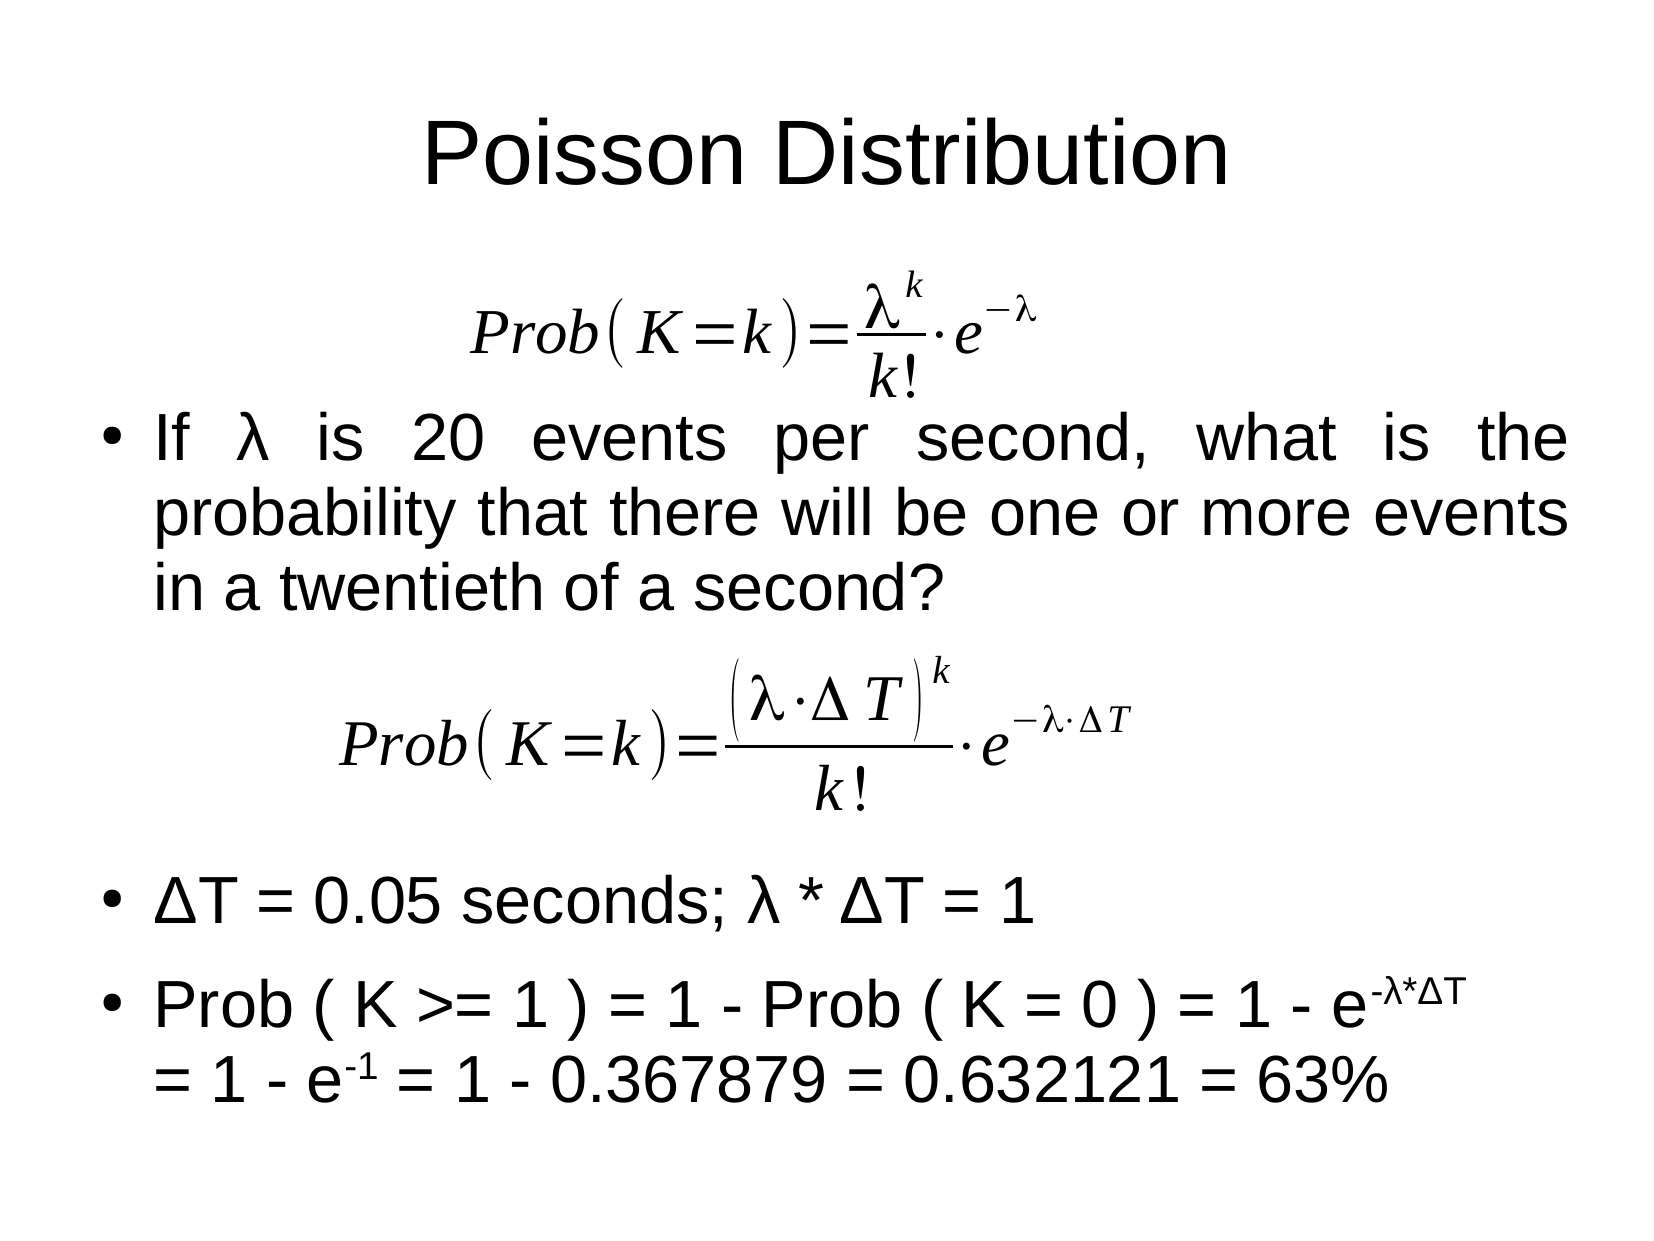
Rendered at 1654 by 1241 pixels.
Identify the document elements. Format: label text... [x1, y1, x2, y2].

title Poisson Distribution [82, 49, 1571, 257]
chart [319, 646, 1146, 826]
chart [450, 261, 1051, 413]
list If λ is 20 events per second, what is the probability that there will be one or more events in a twentieth of a second? ΔT = 0.05 seconds; λ * ΔT = 1 Prob ( K >= 1 ) = 1 - Prob ( K = 0 ) = 1 - e-λ*ΔT = 1 - e-1 = 1 - 0.367879 = 0.632121 = 63% [82, 296, 1571, 1226]
